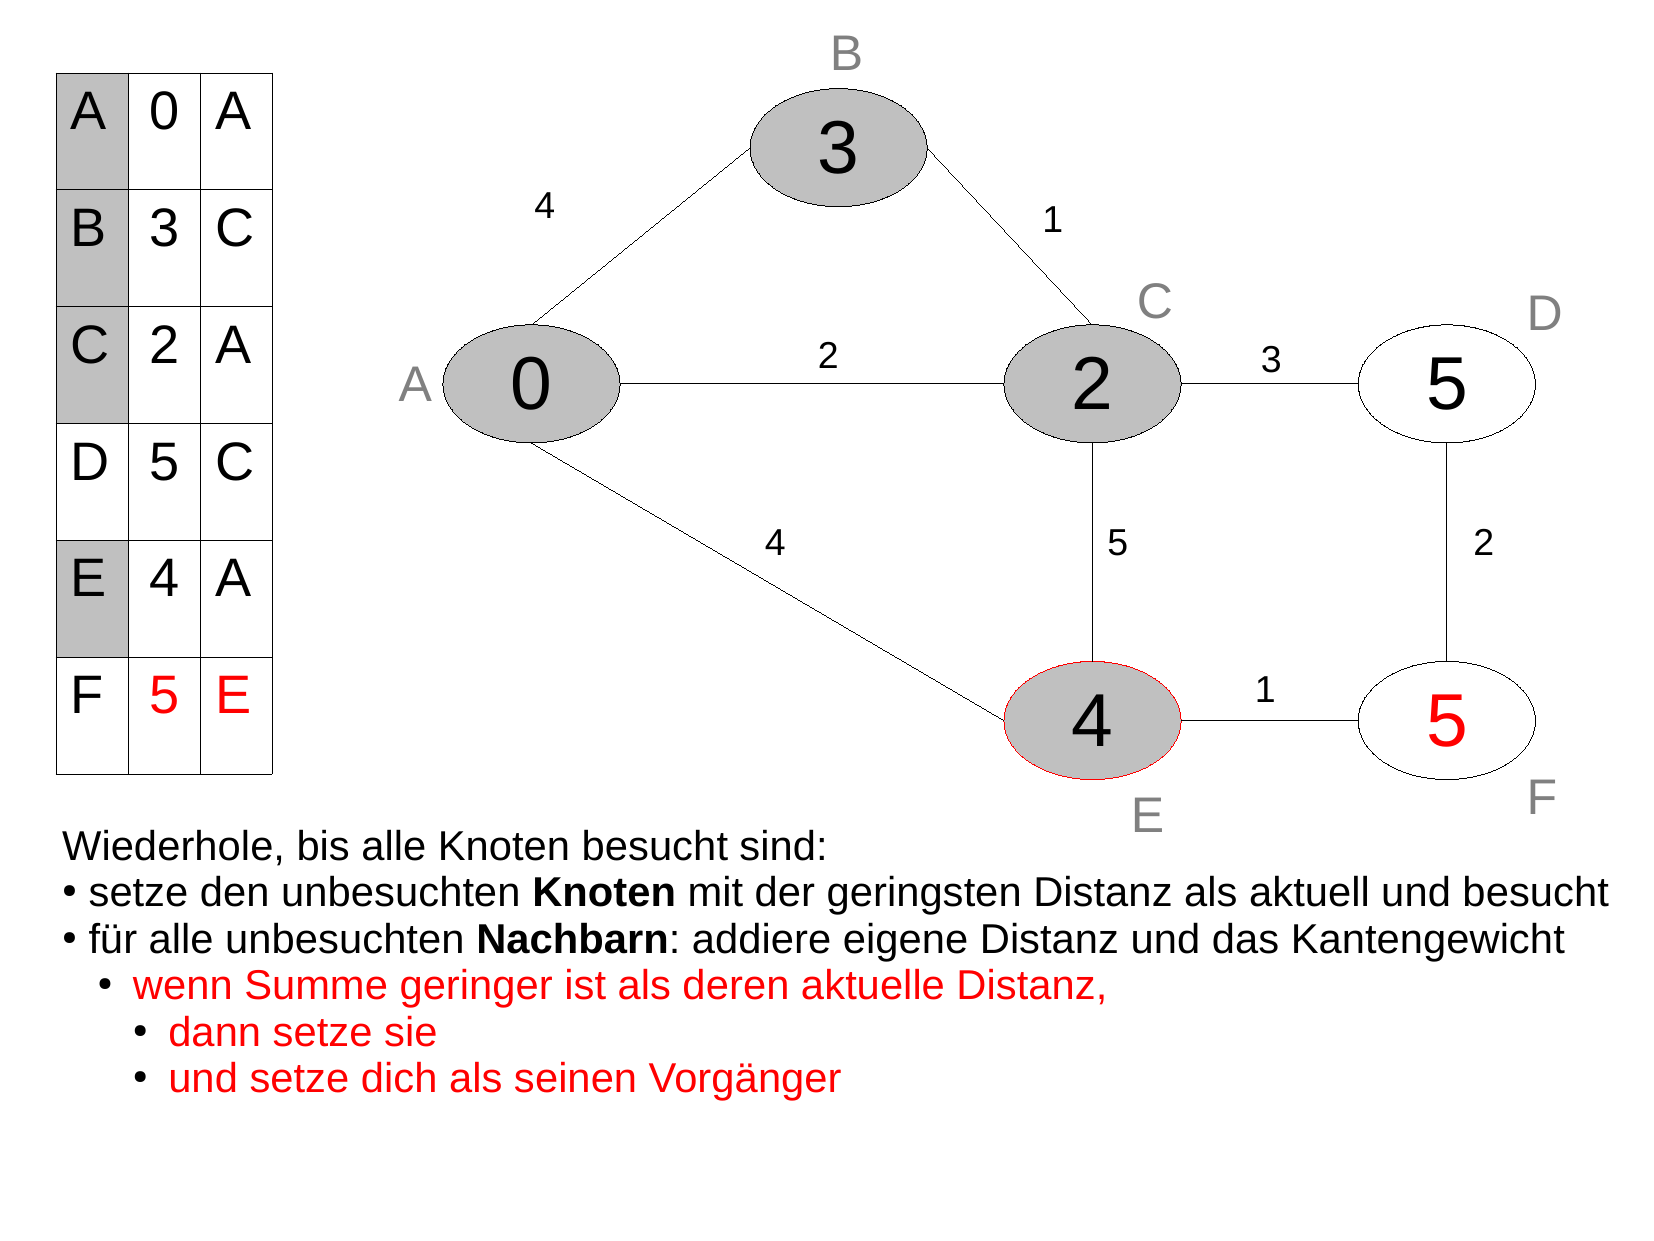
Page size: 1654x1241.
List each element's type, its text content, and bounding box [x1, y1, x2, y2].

text_box B [814, 17, 904, 89]
text_box 0 [461, 324, 621, 443]
text_box F [1511, 761, 1601, 815]
table_cell 5 [129, 658, 200, 774]
table_cell A [201, 541, 272, 657]
table_cell D [57, 424, 128, 540]
text_box Wiederhole, bis alle Knoten besucht sind: setze den unbesuchten Knoten mit der geringsten Distanz als aktuell und besucht für alle unbesuchten Nachbarn: addiere eigene Distanz und das Kantengewicht wenn Summe geringer ist als deren aktuelle Distanz, dann setze sie und setze dich als seinen Vorgänger [47, 815, 1654, 1113]
text_box 1 [1027, 191, 1087, 249]
table_header 0 [129, 74, 200, 189]
text_box D [1511, 277, 1601, 367]
text_box 4 [1003, 661, 1182, 780]
text_box 2 [1458, 513, 1518, 585]
text_box 2 [1003, 324, 1182, 443]
text_box 5 [1358, 661, 1536, 780]
text_box 5 [1358, 324, 1536, 443]
text_box 2 [803, 326, 863, 384]
table_cell 5 [129, 424, 200, 540]
text_box A [383, 348, 473, 426]
table_cell C [201, 424, 272, 540]
text_box 4 [519, 177, 579, 235]
table_cell 3 [129, 190, 200, 306]
text_box 1 [1240, 661, 1300, 725]
text_box E [1116, 779, 1176, 815]
table_header A [201, 74, 272, 189]
text_box 4 [750, 513, 810, 571]
text_box 3 [750, 89, 928, 207]
table_cell 2 [129, 307, 200, 423]
text_box 5 [1092, 513, 1152, 573]
table_cell C [57, 307, 128, 423]
table_header A [57, 74, 128, 189]
table_cell 4 [129, 541, 200, 657]
table_cell E [201, 658, 272, 774]
table_cell F [57, 658, 128, 774]
table_cell C [201, 190, 272, 306]
table_cell B [57, 190, 128, 306]
text_box C [1122, 265, 1211, 361]
text_box 3 [1246, 330, 1306, 390]
table_cell E [57, 541, 128, 657]
table_cell A [201, 307, 272, 423]
